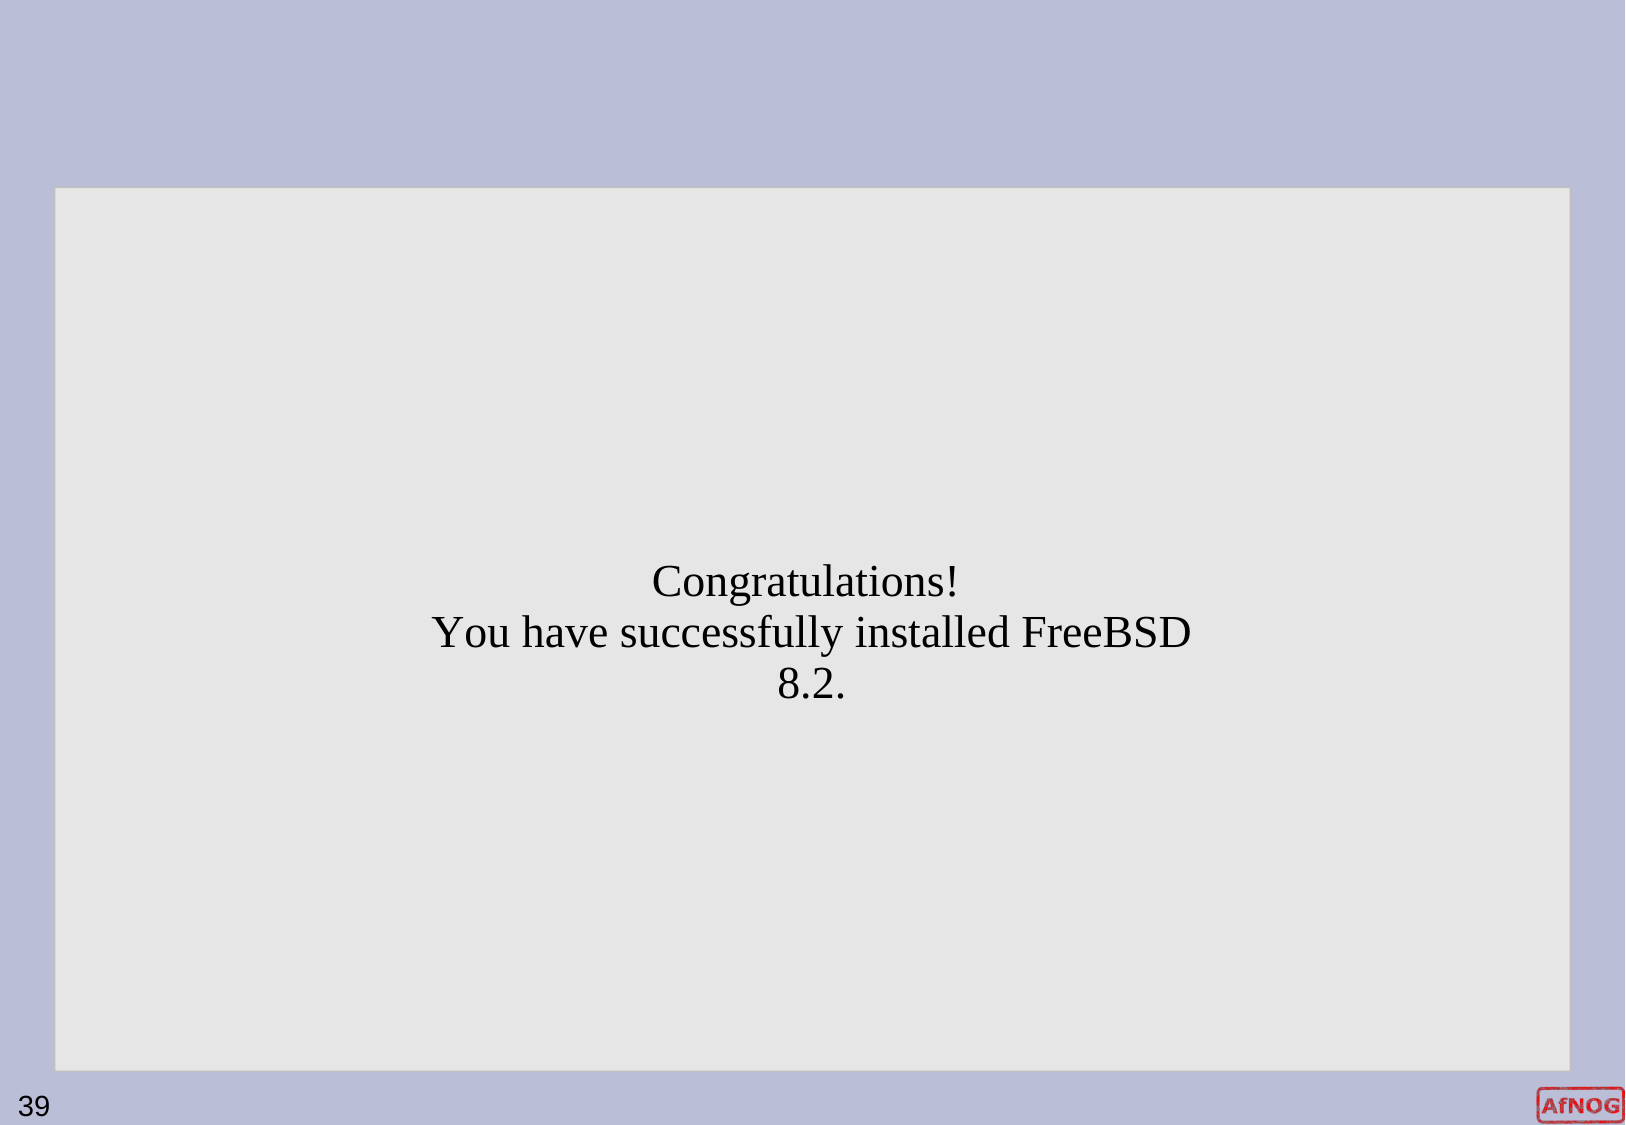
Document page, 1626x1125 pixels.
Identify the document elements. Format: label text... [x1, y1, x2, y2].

text_box Congratulations! You have successfully installed FreeBSD 8.2. [413, 543, 1211, 609]
picture [1535, 1085, 1626, 1125]
